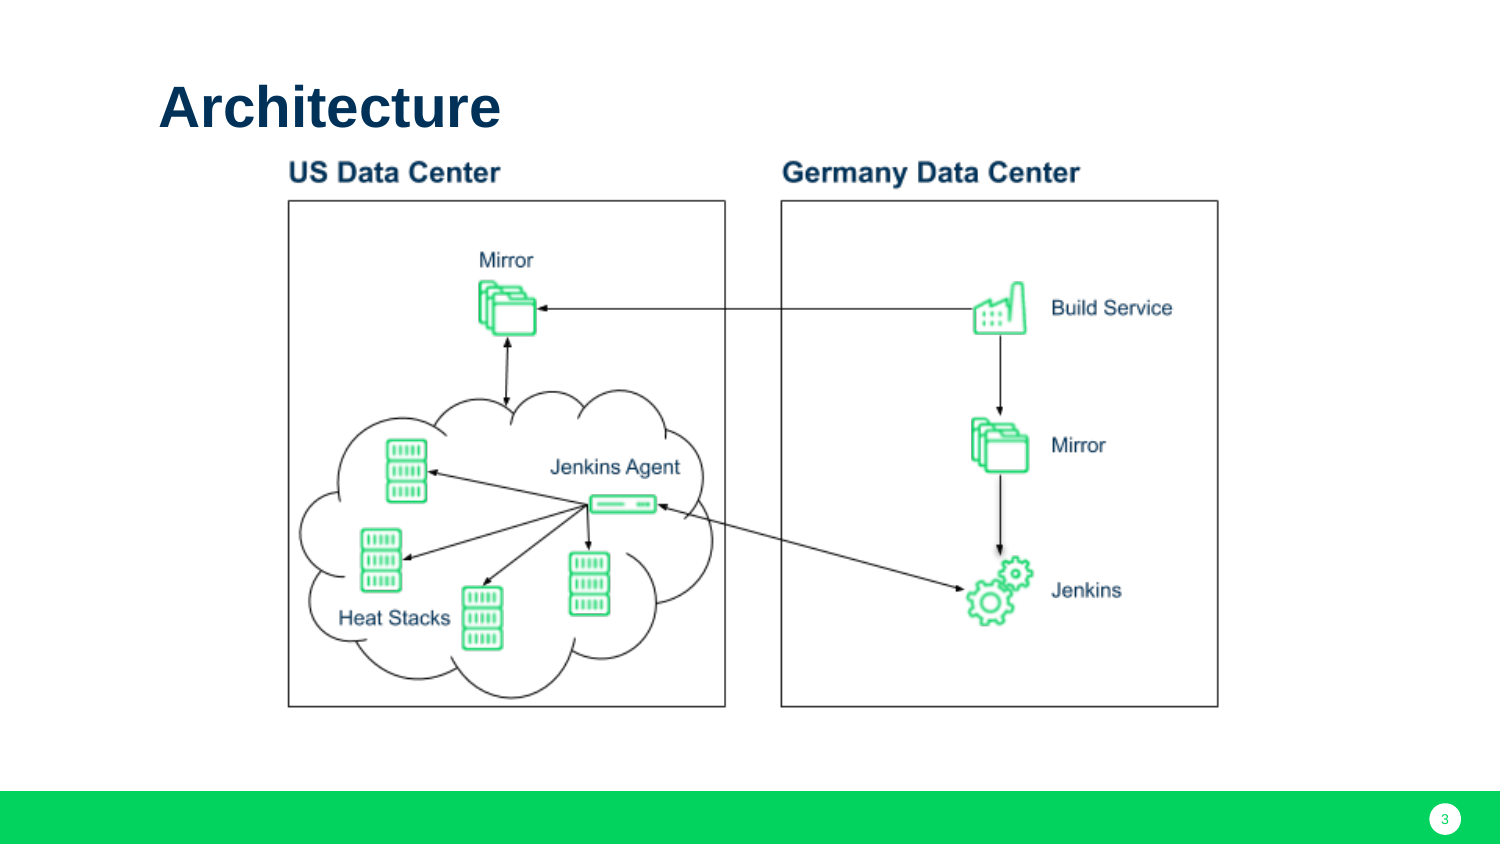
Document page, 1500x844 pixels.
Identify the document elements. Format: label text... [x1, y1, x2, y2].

title Architecture [143, 56, 1451, 153]
picture [285, 133, 1222, 714]
